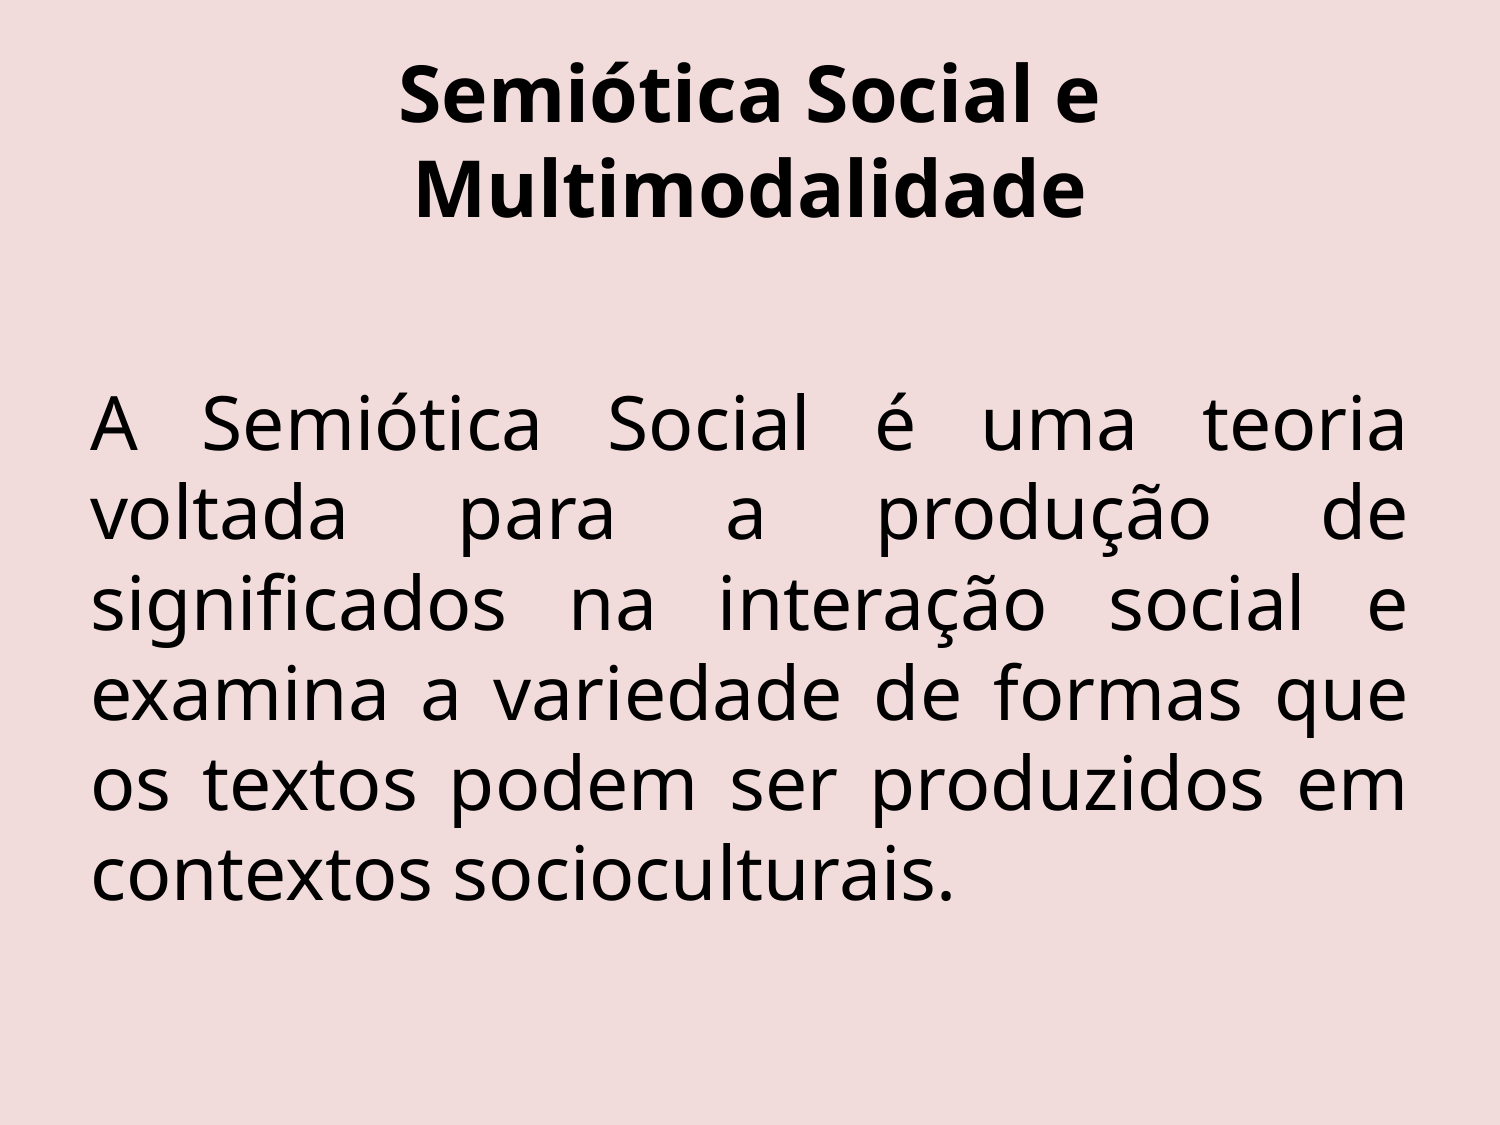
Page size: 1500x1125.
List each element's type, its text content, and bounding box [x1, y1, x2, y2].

list A Semiótica Social é uma teoria voltada para a produção de significados na interação social e examina a variedade de formas que os textos podem ser produzidos em contextos socioculturais. [75, 262, 1425, 1005]
title Semiótica Social e Multimodalidade [75, 35, 1425, 242]
